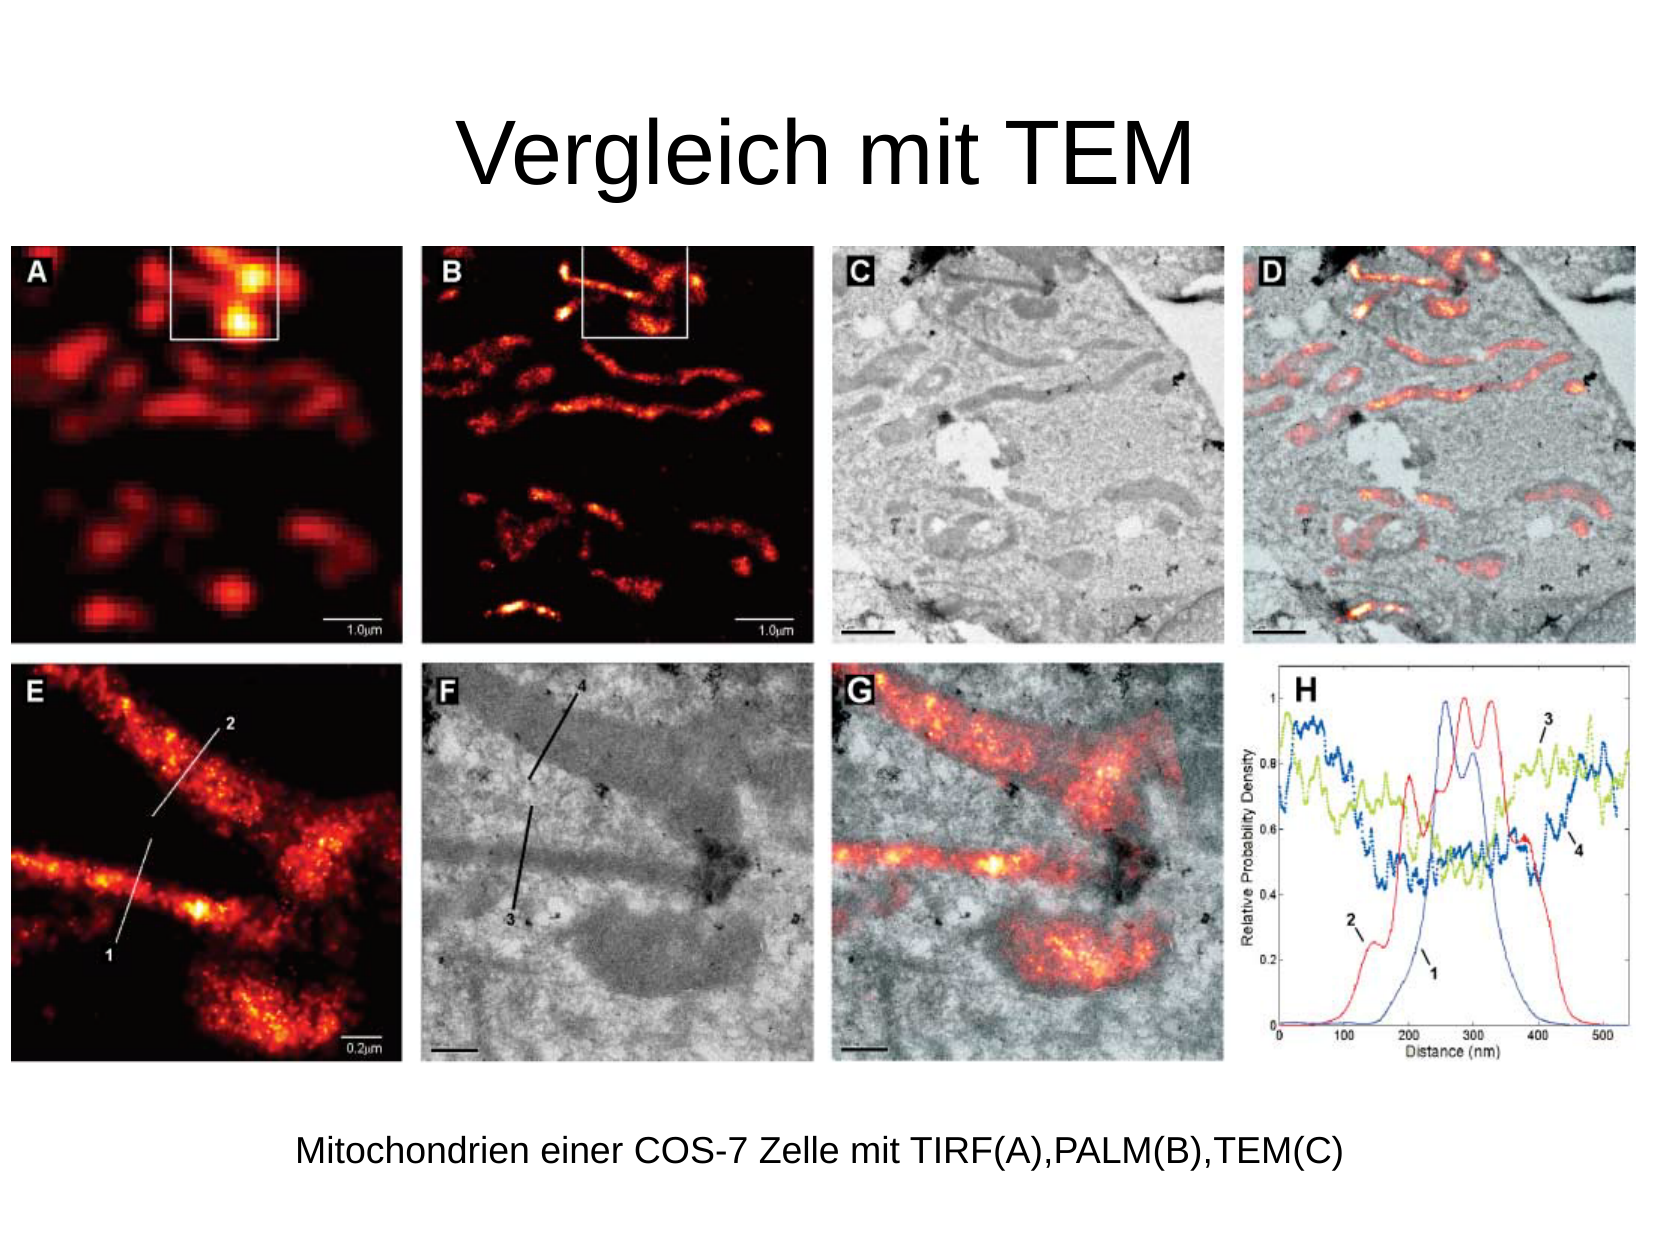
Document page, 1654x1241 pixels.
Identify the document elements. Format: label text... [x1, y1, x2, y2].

title Vergleich mit TEM [82, 49, 1571, 246]
picture [11, 246, 1636, 1063]
text_box Mitochondrien einer COS-7 Zelle mit TIRF(A),PALM(B),TEM(C) [280, 1122, 1374, 1179]
